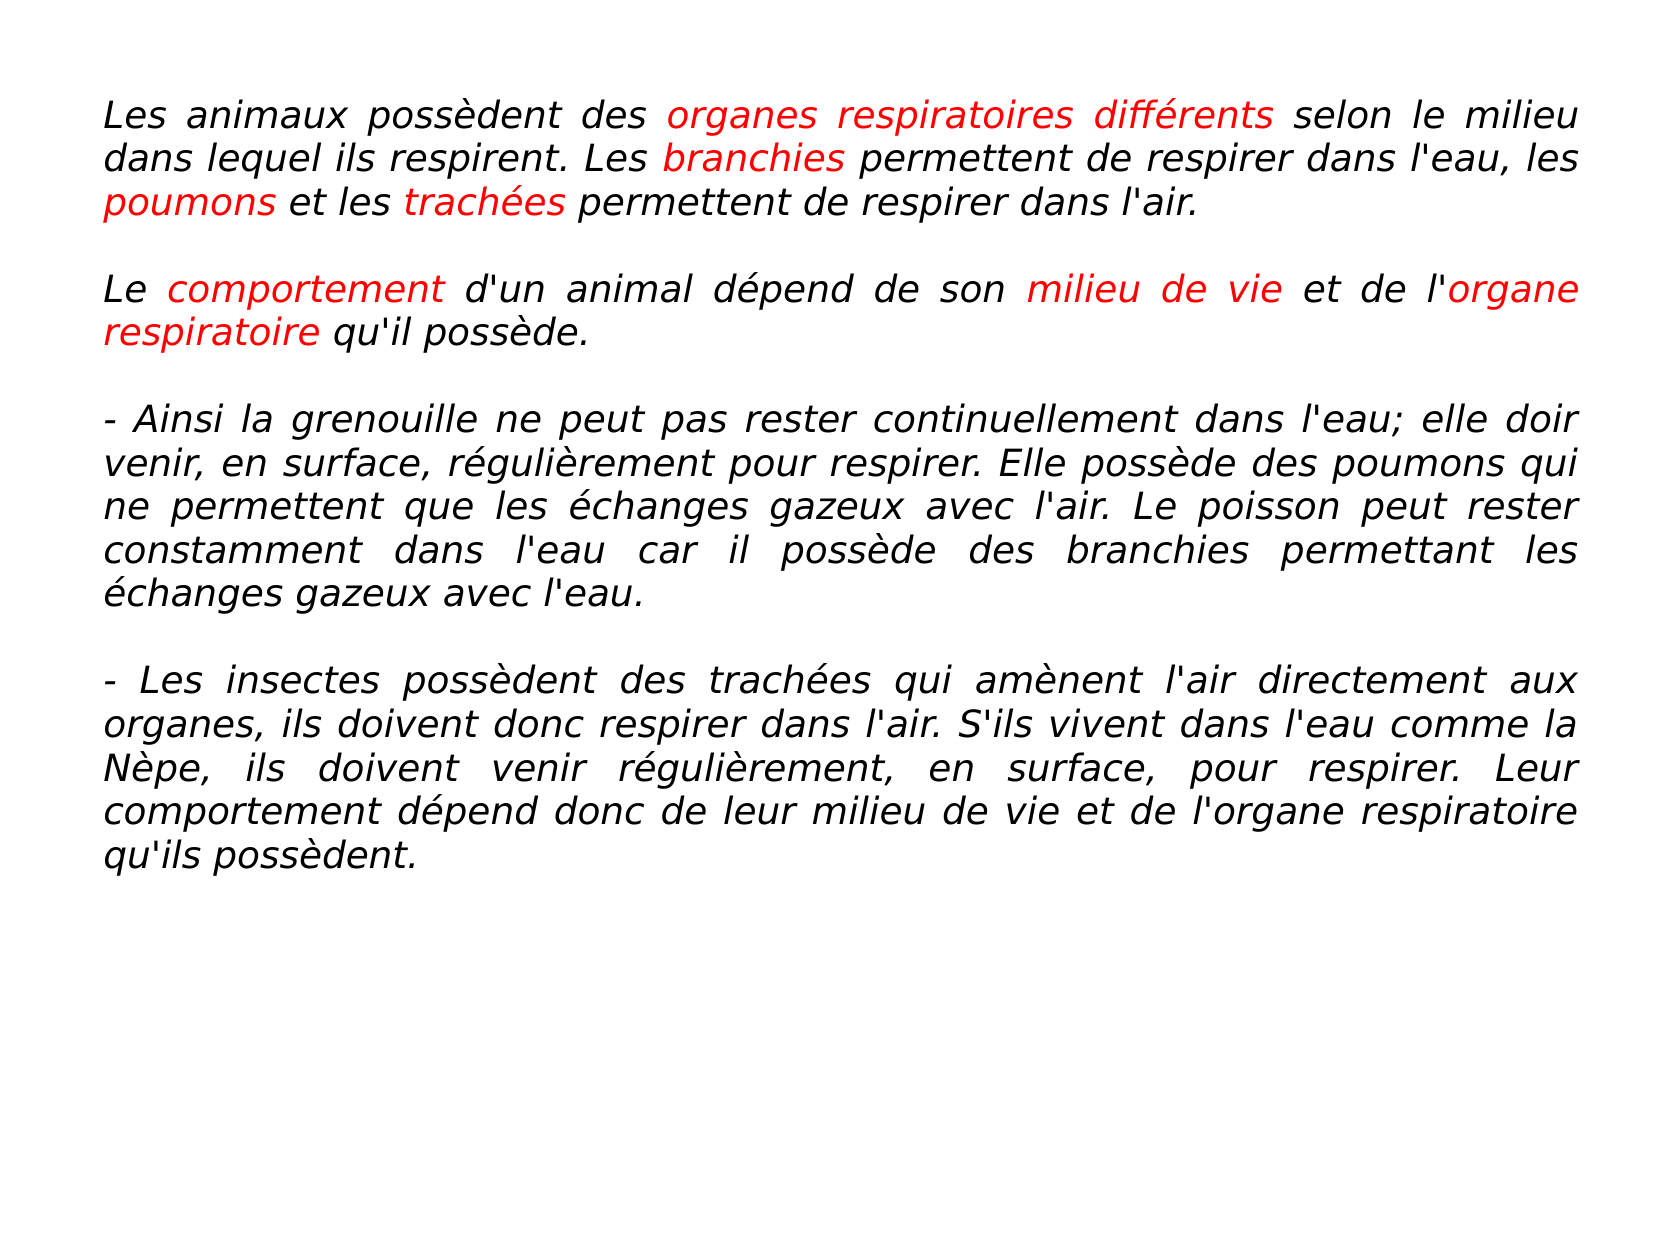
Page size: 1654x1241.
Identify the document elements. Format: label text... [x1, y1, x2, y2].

text_box Les animaux possèdent des organes respiratoires différents selon le milieu dans lequel ils respirent. Les branchies permettent de respirer dans l'eau, les poumons et les trachées permettent de respirer dans l'air. Le comportement d'un animal dépend de son milieu de vie et de l'organe respiratoire qu'il possède. - Ainsi la grenouille ne peut pas rester continuellement dans l'eau; elle doir venir, en surface, régulièrement pour respirer. Elle possède des poumons qui ne permettent que les échanges gazeux avec l'air. Le poisson peut rester constamment dans l'eau car il possède des branchies permettant les échanges gazeux avec l'eau. - Les insectes possèdent des trachées qui amènent l'air directement aux organes, ils doivent donc respirer dans l'air. S'ils vivent dans l'eau comme la Nèpe, ils doivent venir régulièrement, en surface, pour respirer. Leur comportement dépend donc de leur milieu de vie et de l'organe respiratoire qu'ils possèdent. [88, 86, 1595, 1004]
